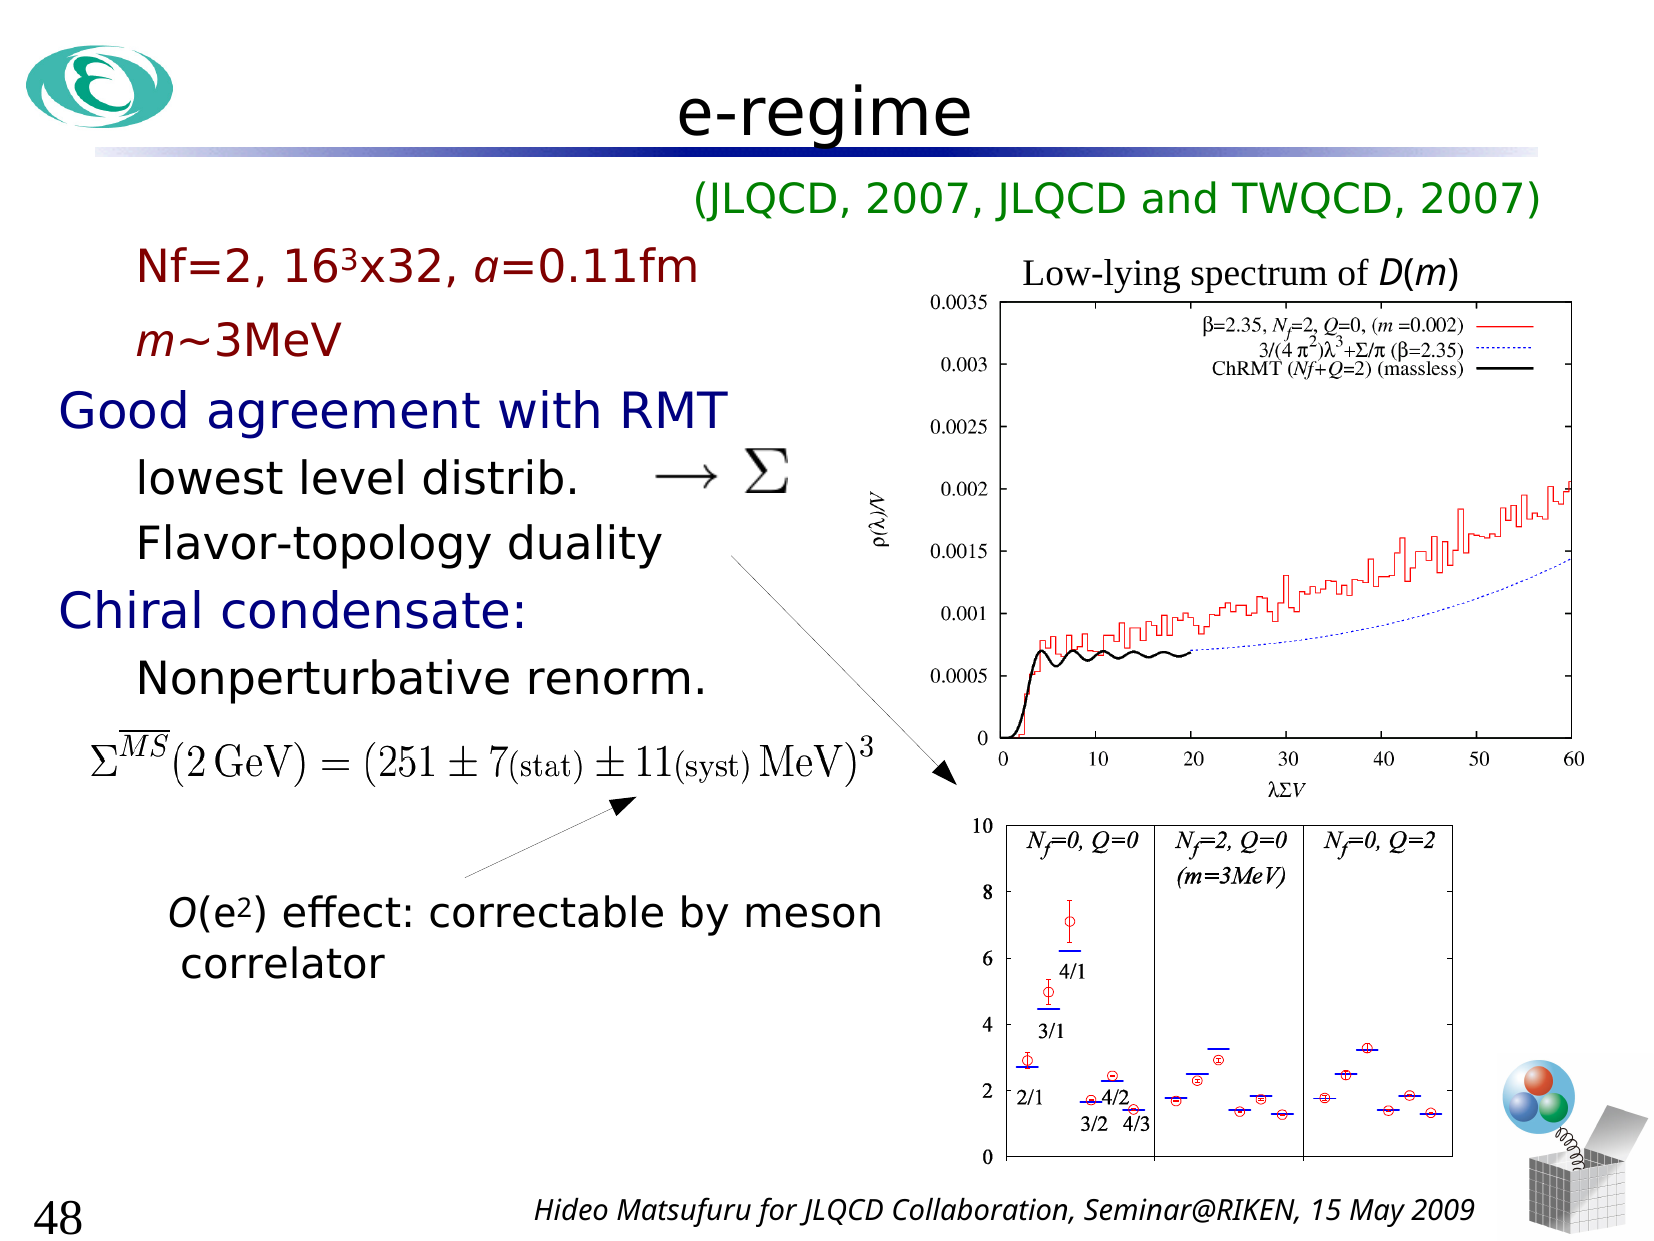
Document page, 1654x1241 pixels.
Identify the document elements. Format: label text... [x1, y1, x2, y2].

picture [930, 800, 1490, 1183]
text_box Low-lying spectrum of D(m) [927, 244, 1594, 295]
picture [655, 447, 788, 493]
picture [91, 730, 873, 789]
text_box O(e2) effect: correctable by meson correlator [166, 882, 880, 988]
picture [881, 289, 1587, 799]
text_box (JLQCD, 2007, JLQCD and TWQCD, 2007) [692, 175, 1543, 224]
list Nf=2, 163x32, a=0.11fm m~3MeV Good agreement with RMT lowest level distrib. Flavor-topology duality Chiral condensate: Nonperturbative renorm. [41, 233, 881, 1144]
picture [1450, 147, 1538, 157]
title e-regime [201, 56, 1450, 163]
picture [20, 37, 179, 136]
picture [1497, 1053, 1654, 1241]
picture [95, 147, 201, 157]
